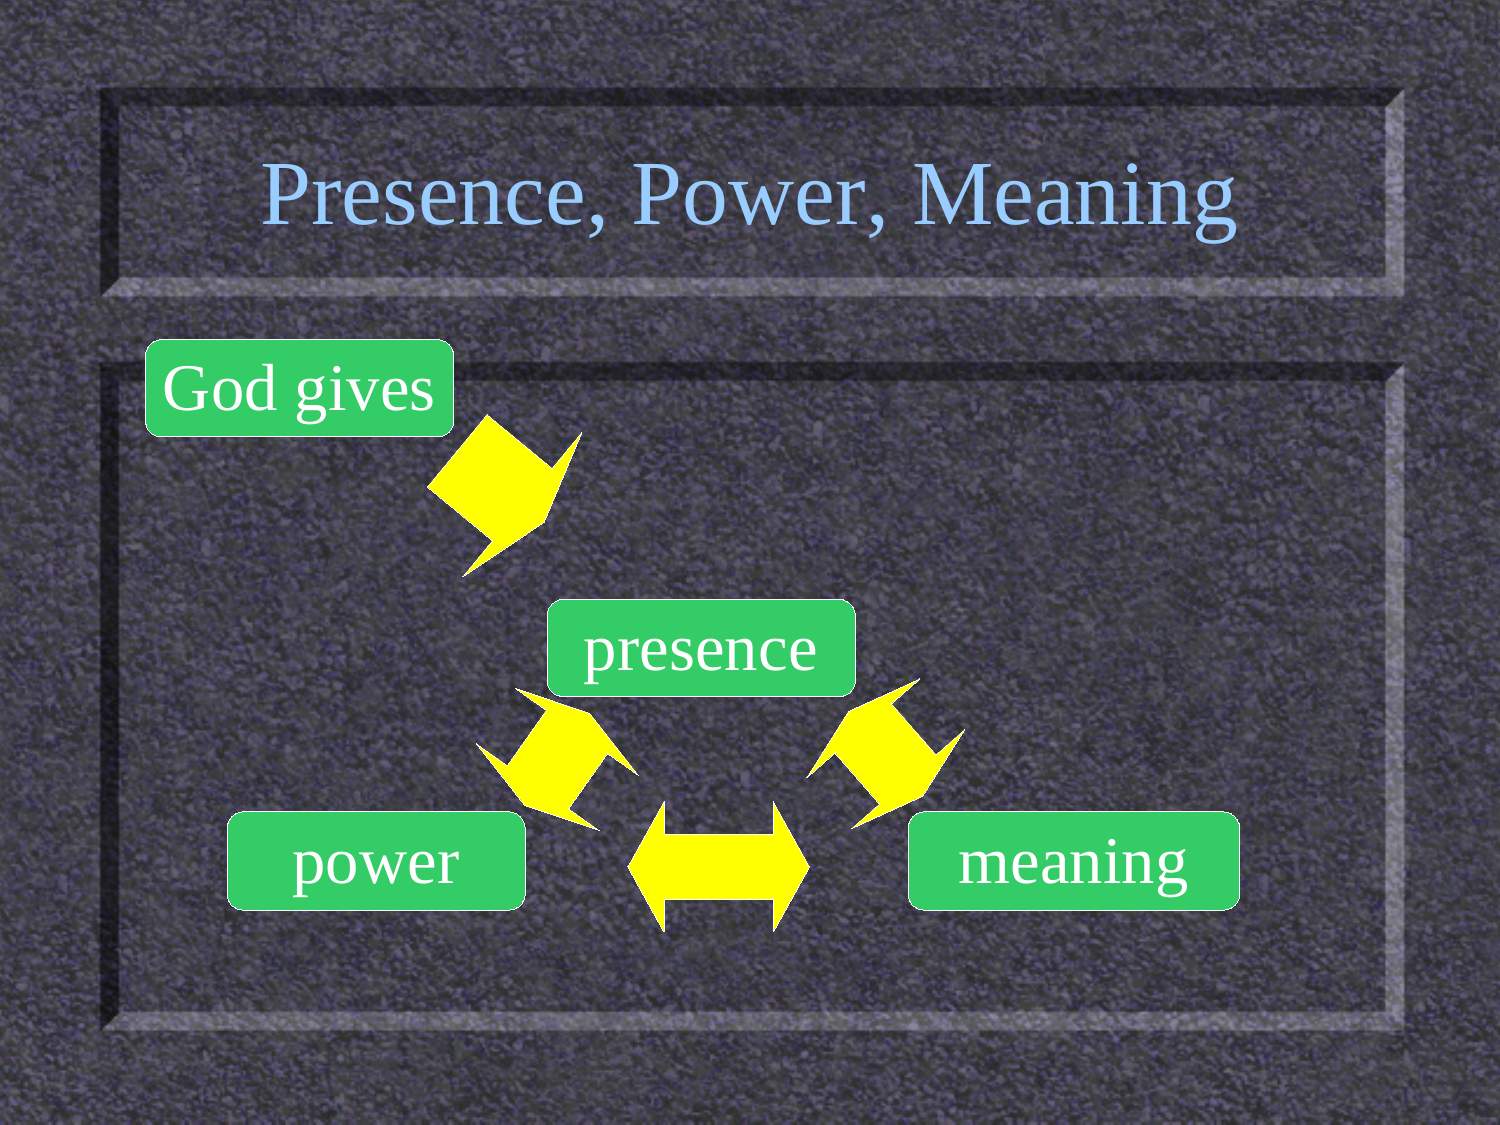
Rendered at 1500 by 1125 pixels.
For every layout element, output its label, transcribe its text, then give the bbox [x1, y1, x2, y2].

text_box [627, 801, 810, 932]
title Presence, Power, Meaning [150, 76, 1351, 312]
picture [0, 0, 1500, 1125]
text_box [427, 414, 582, 577]
text_box God gives [145, 339, 454, 437]
text_box [806, 678, 965, 829]
text_box presence [547, 599, 856, 697]
text_box power [227, 811, 526, 911]
text_box [476, 688, 639, 831]
text_box meaning [908, 811, 1240, 911]
